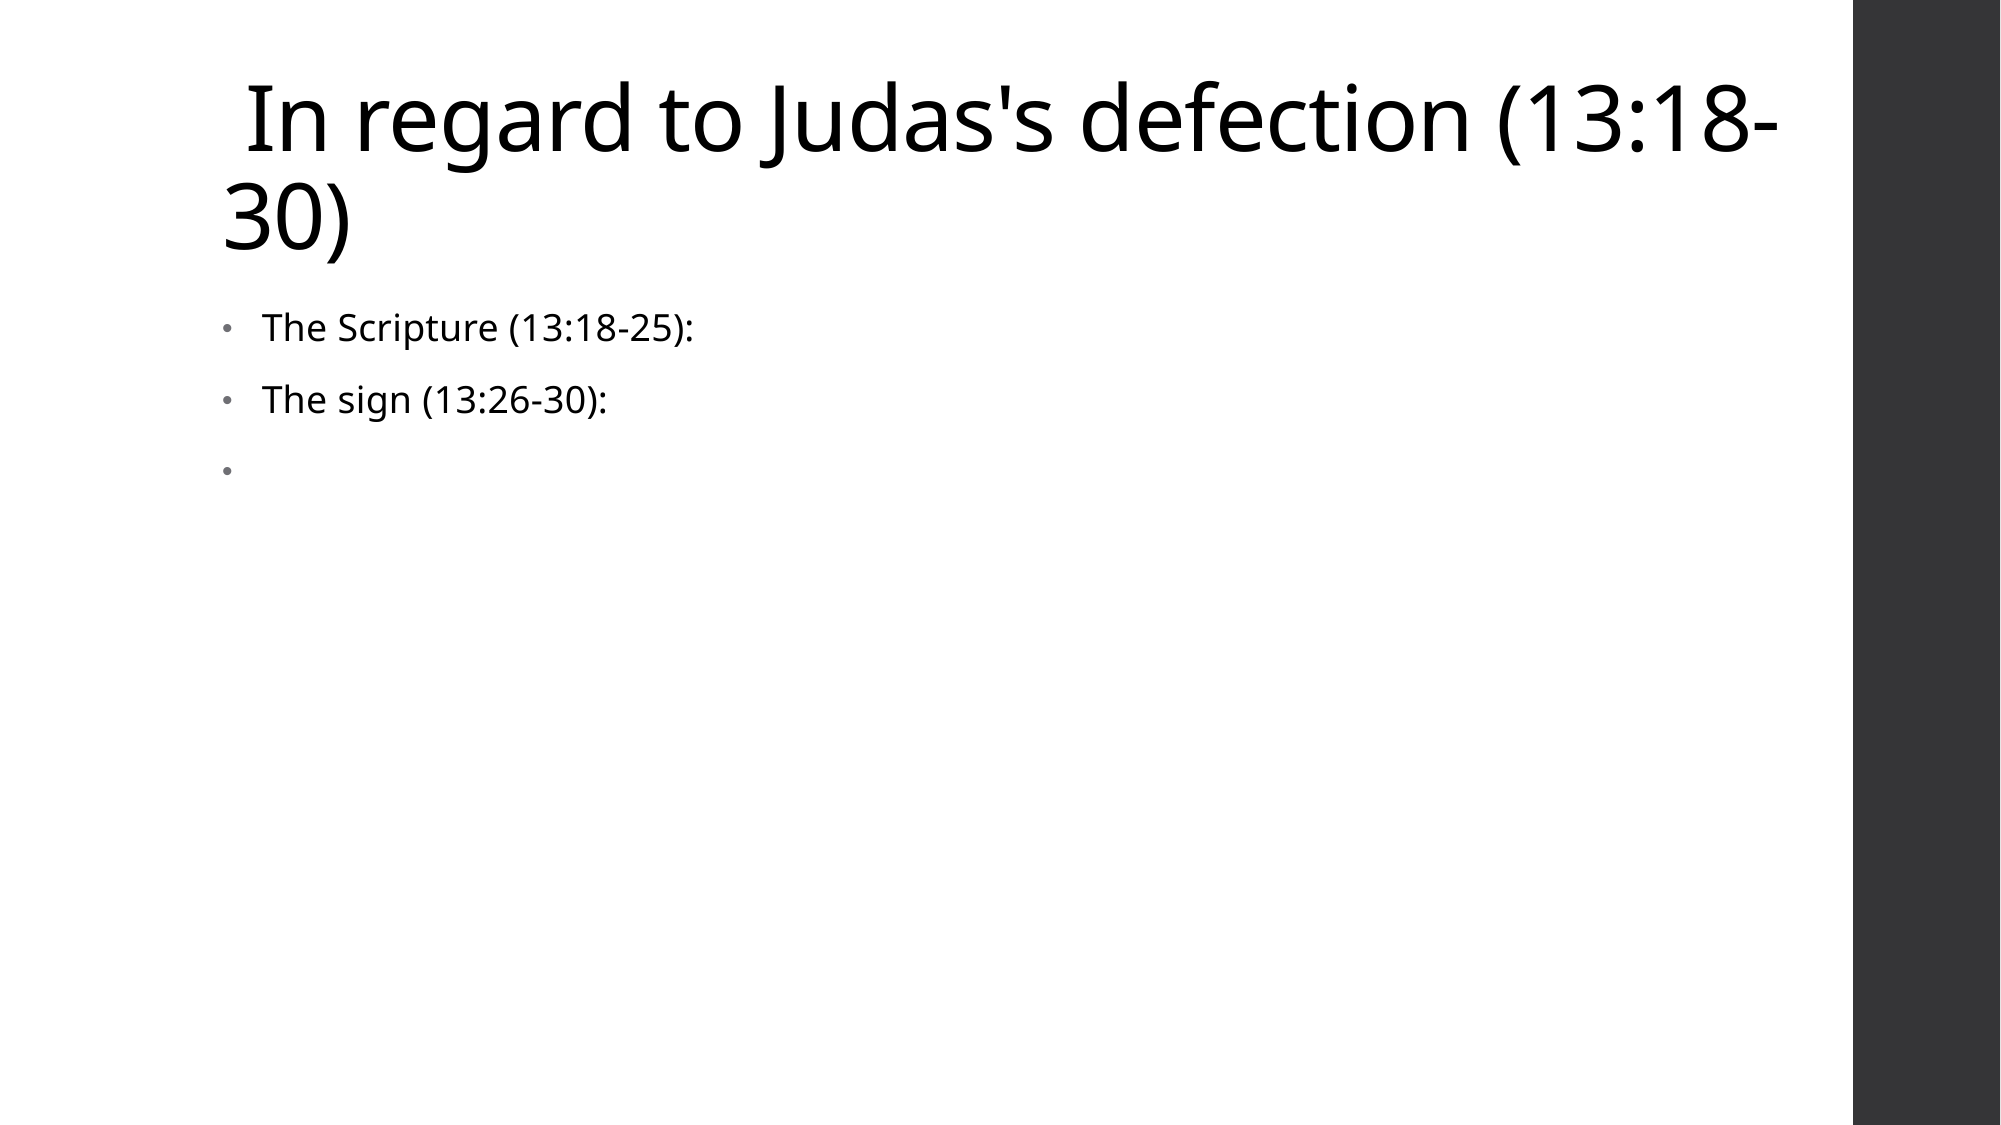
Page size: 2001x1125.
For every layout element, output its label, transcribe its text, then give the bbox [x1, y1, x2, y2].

title In regard to Judas's defection (13:18-30) [206, 60, 1797, 278]
list The Scripture (13:18-25): The sign (13:26-30): [206, 299, 1617, 1014]
